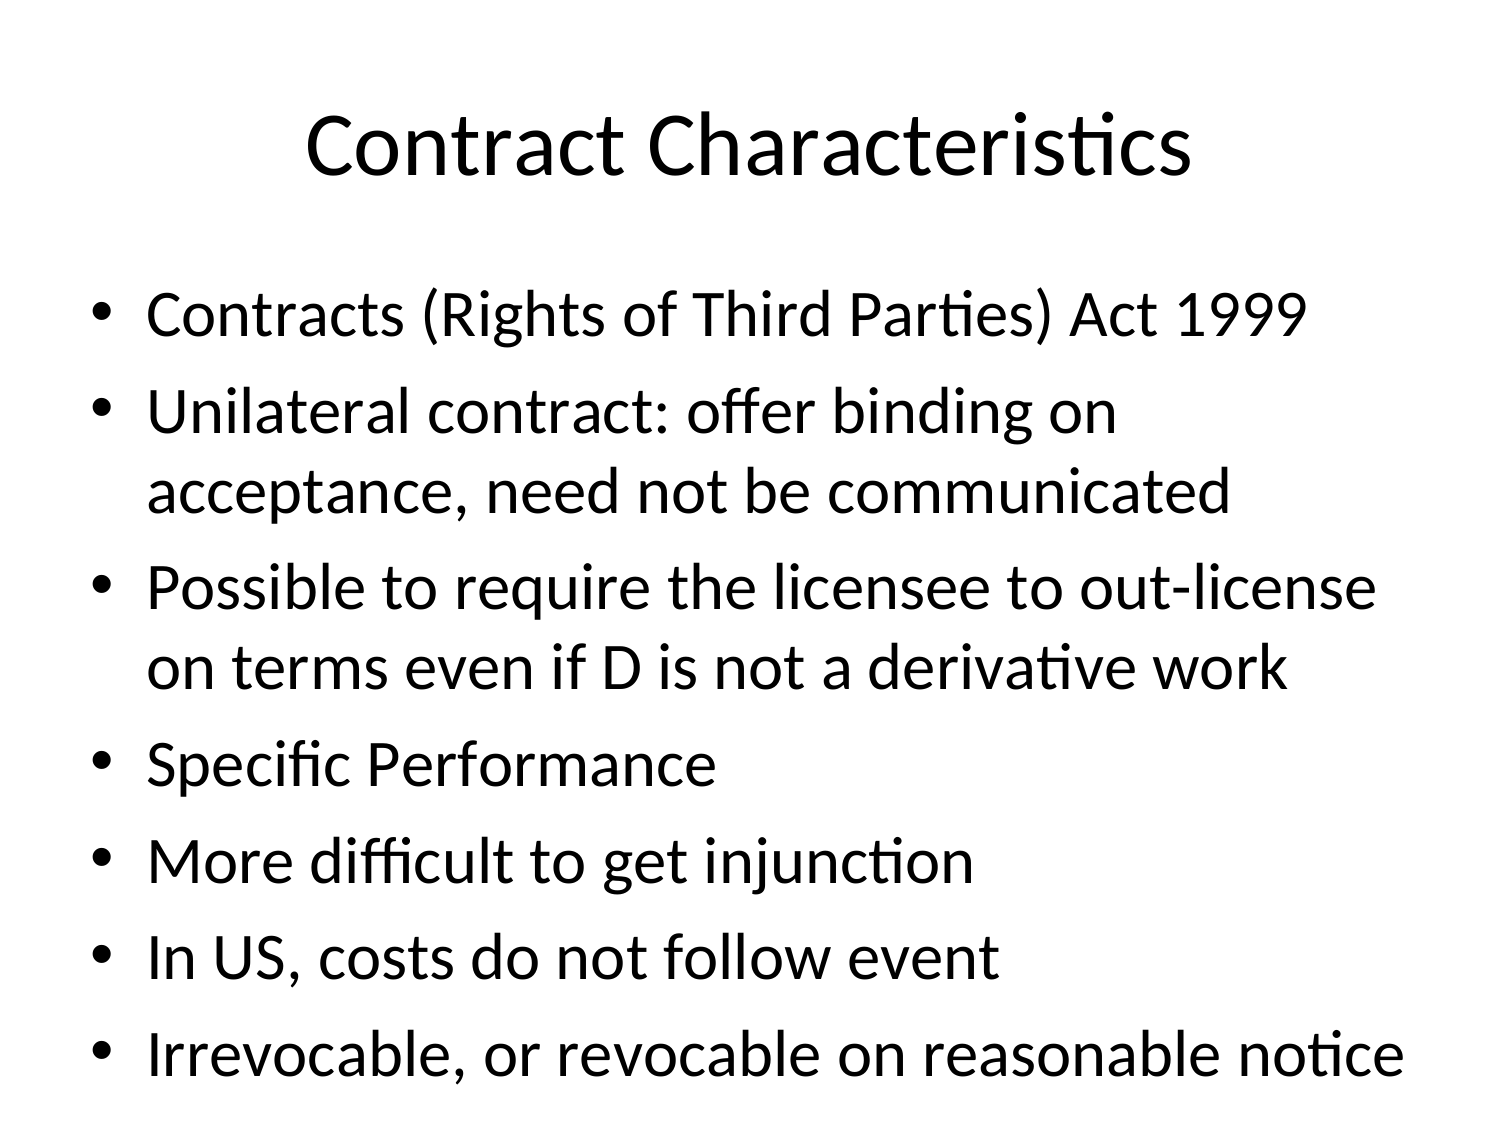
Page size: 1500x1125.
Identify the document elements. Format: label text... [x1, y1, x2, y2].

list Contracts (Rights of Third Parties) Act 1999 Unilateral contract: offer binding on acceptance, need not be communicated Possible to require the licensee to out-license on terms even if D is not a derivative work Specific Performance More difficult to get injunction In US, costs do not follow event Irrevocable, or revocable on reasonable notice [75, 262, 1426, 1098]
title Contract Characteristics [75, 45, 1426, 233]
